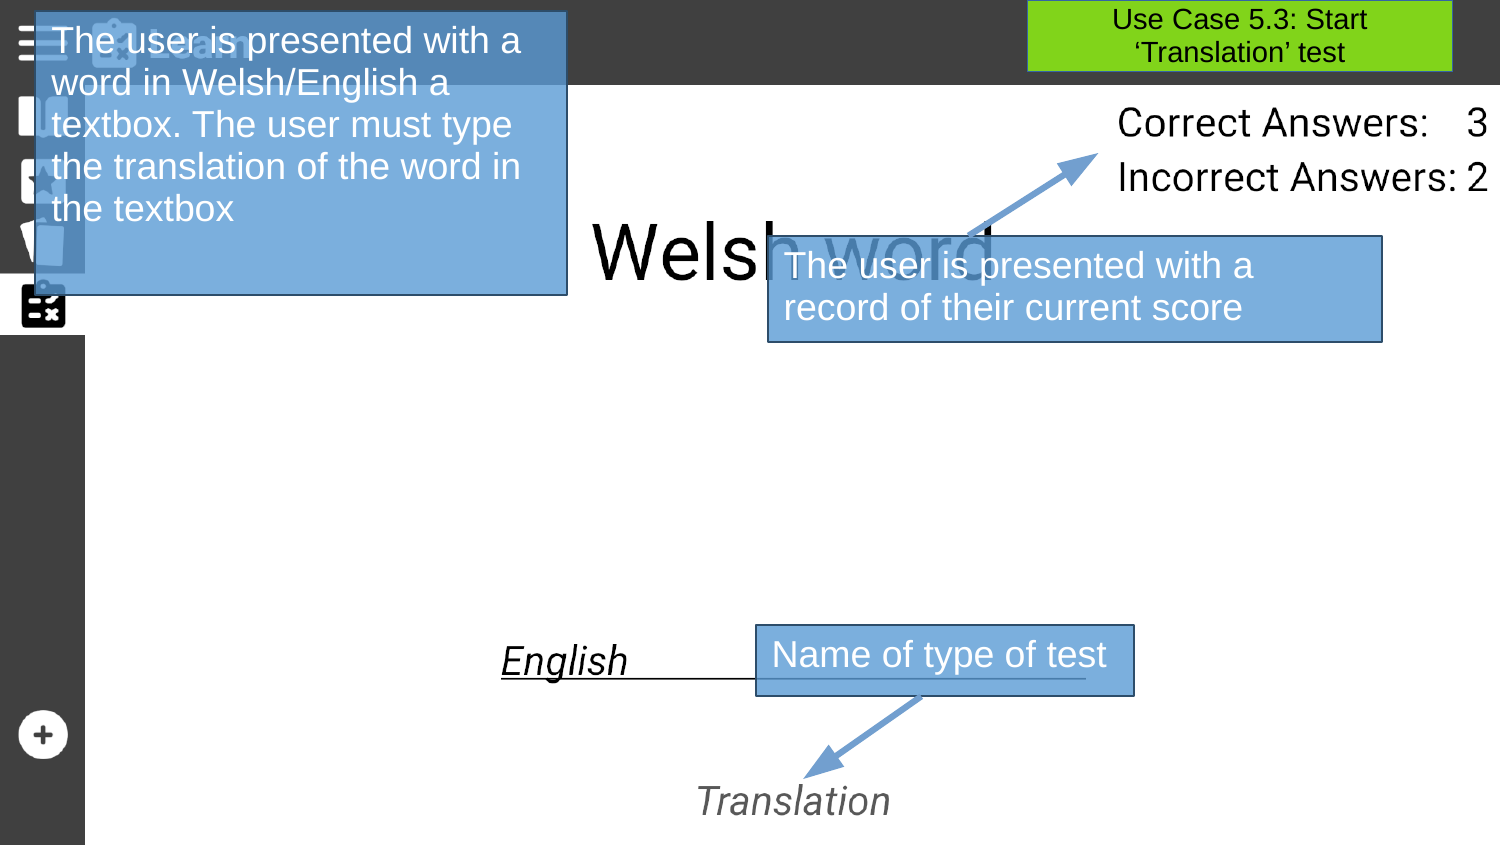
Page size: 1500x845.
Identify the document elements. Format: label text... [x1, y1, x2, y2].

text_box The user is presented with a word in Welsh/English a textbox. The user must type the translation of the word in the textbox [35, 11, 568, 295]
text_box Name of type of test [755, 625, 1134, 697]
picture [0, 0, 1500, 845]
text_box The user is presented with a record of their current score [767, 235, 1382, 342]
text_box Use Case 5.3: Start ‘Translation’ test [1027, 0, 1453, 72]
